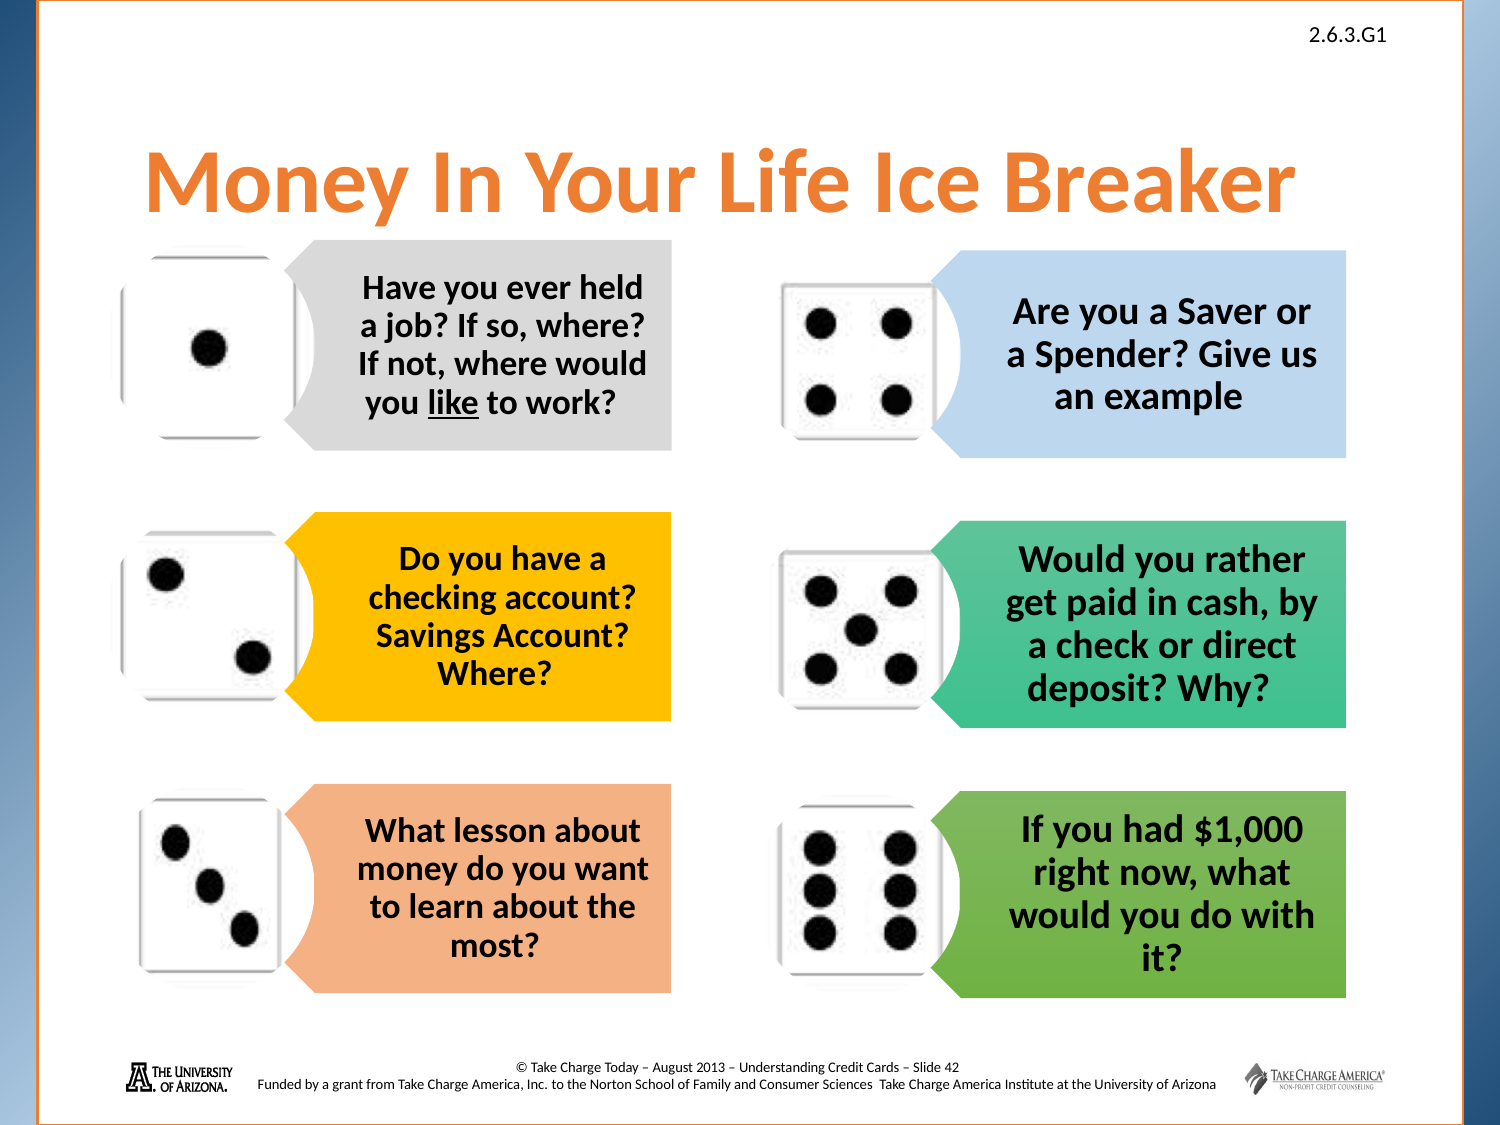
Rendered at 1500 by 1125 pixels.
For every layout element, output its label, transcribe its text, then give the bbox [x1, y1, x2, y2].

text_box Would you rather get paid in cash, by a check or direct deposit? Why? [931, 520, 1347, 729]
text_box Have you ever held a job? If so, where? If not, where would you like to work? [284, 240, 671, 450]
text_box [105, 512, 315, 722]
text_box Are you a Saver or a Spender? Give us an example [931, 250, 1347, 459]
text_box [753, 250, 961, 459]
text_box Do you have a checking account? Savings Account? Where? [284, 512, 671, 722]
text_box If you had $1,000 right now, what would you do with it? [931, 790, 1347, 999]
title Money In Your Life Ice Breaker [74, 12, 1388, 242]
text_box [753, 520, 961, 729]
text_box [105, 240, 315, 450]
text_box What lesson about money do you want to learn about the most? [284, 783, 671, 993]
text_box [105, 783, 315, 993]
text_box [753, 790, 961, 999]
